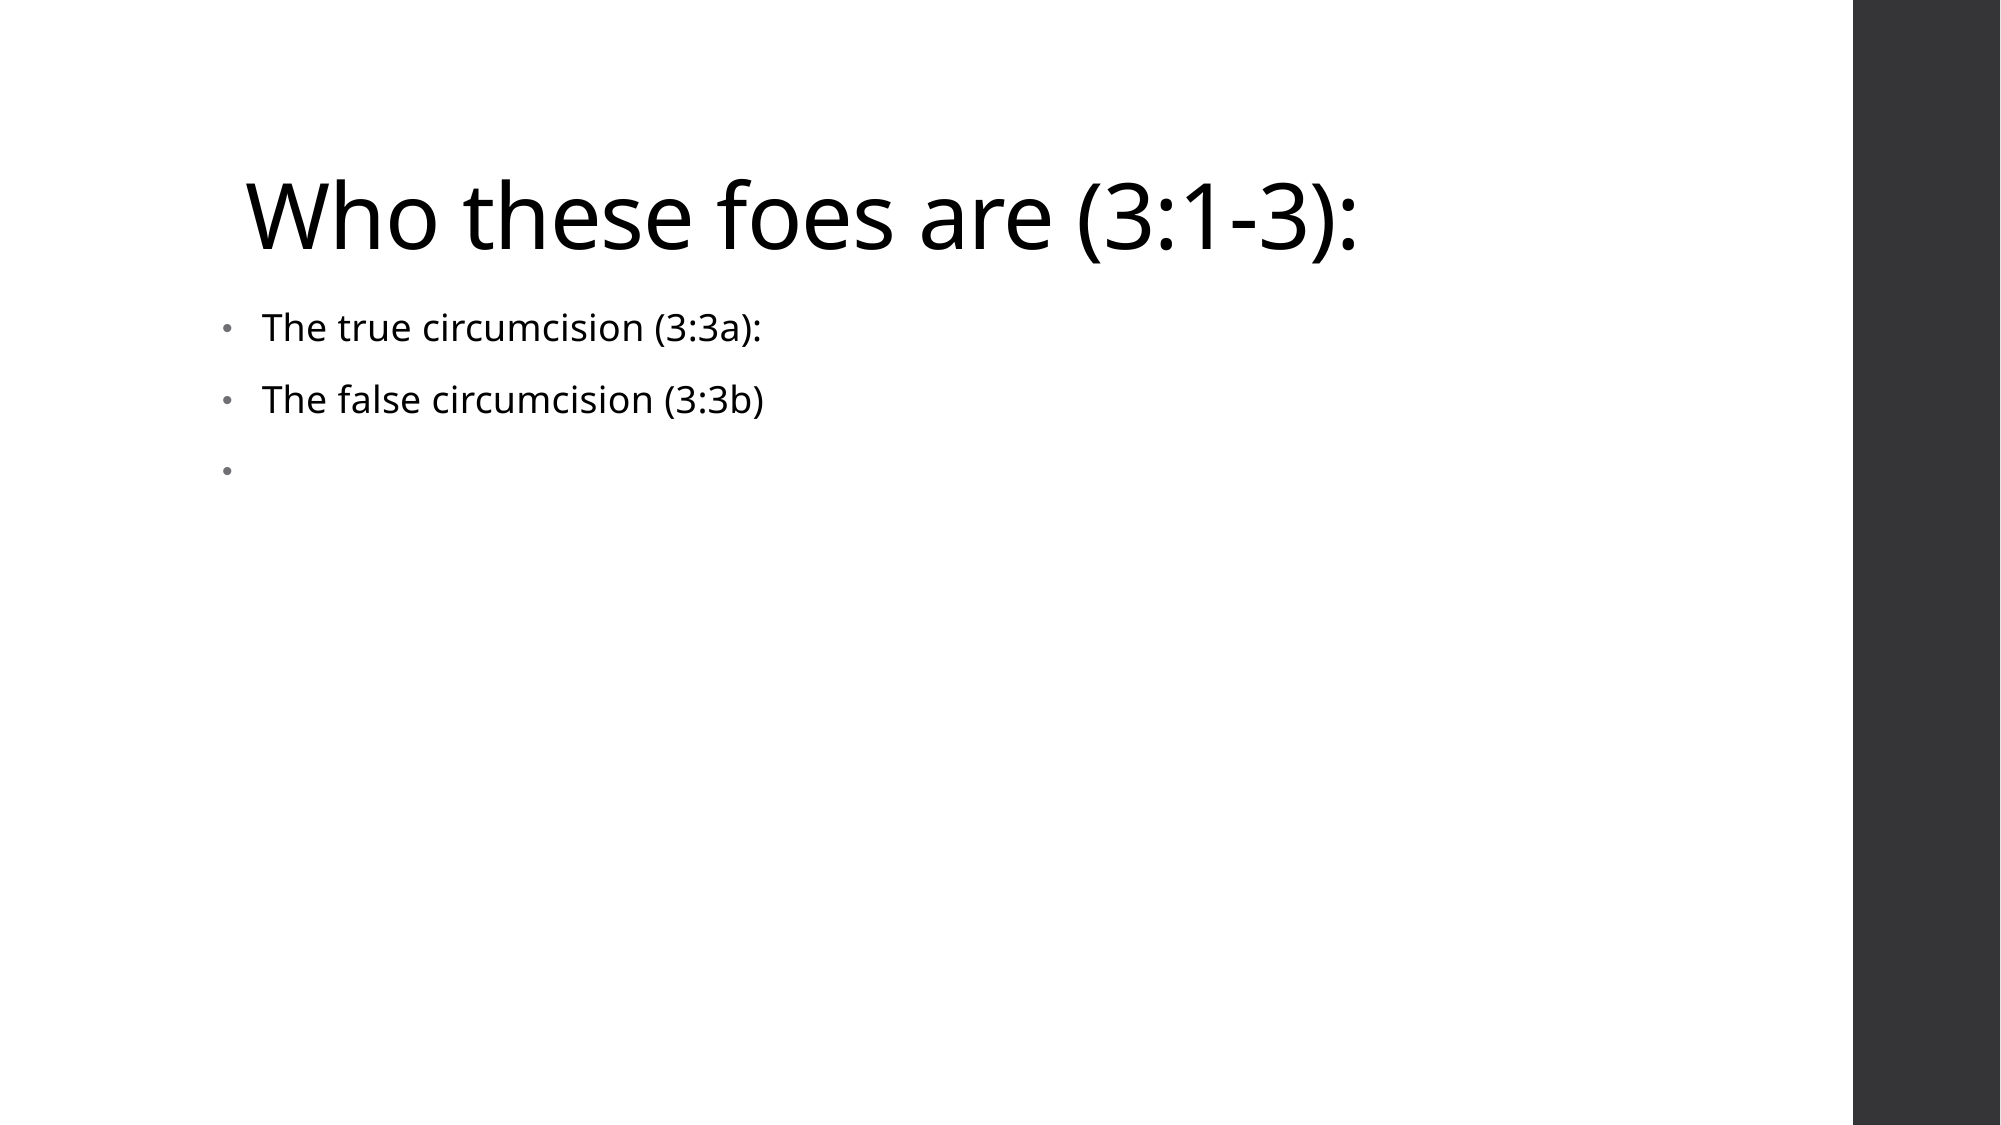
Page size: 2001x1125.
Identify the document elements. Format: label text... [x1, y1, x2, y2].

list The true circumcision (3:3a): The false circumcision (3:3b) [206, 299, 1617, 1014]
title Who these foes are (3:1-3): [206, 60, 1797, 278]
